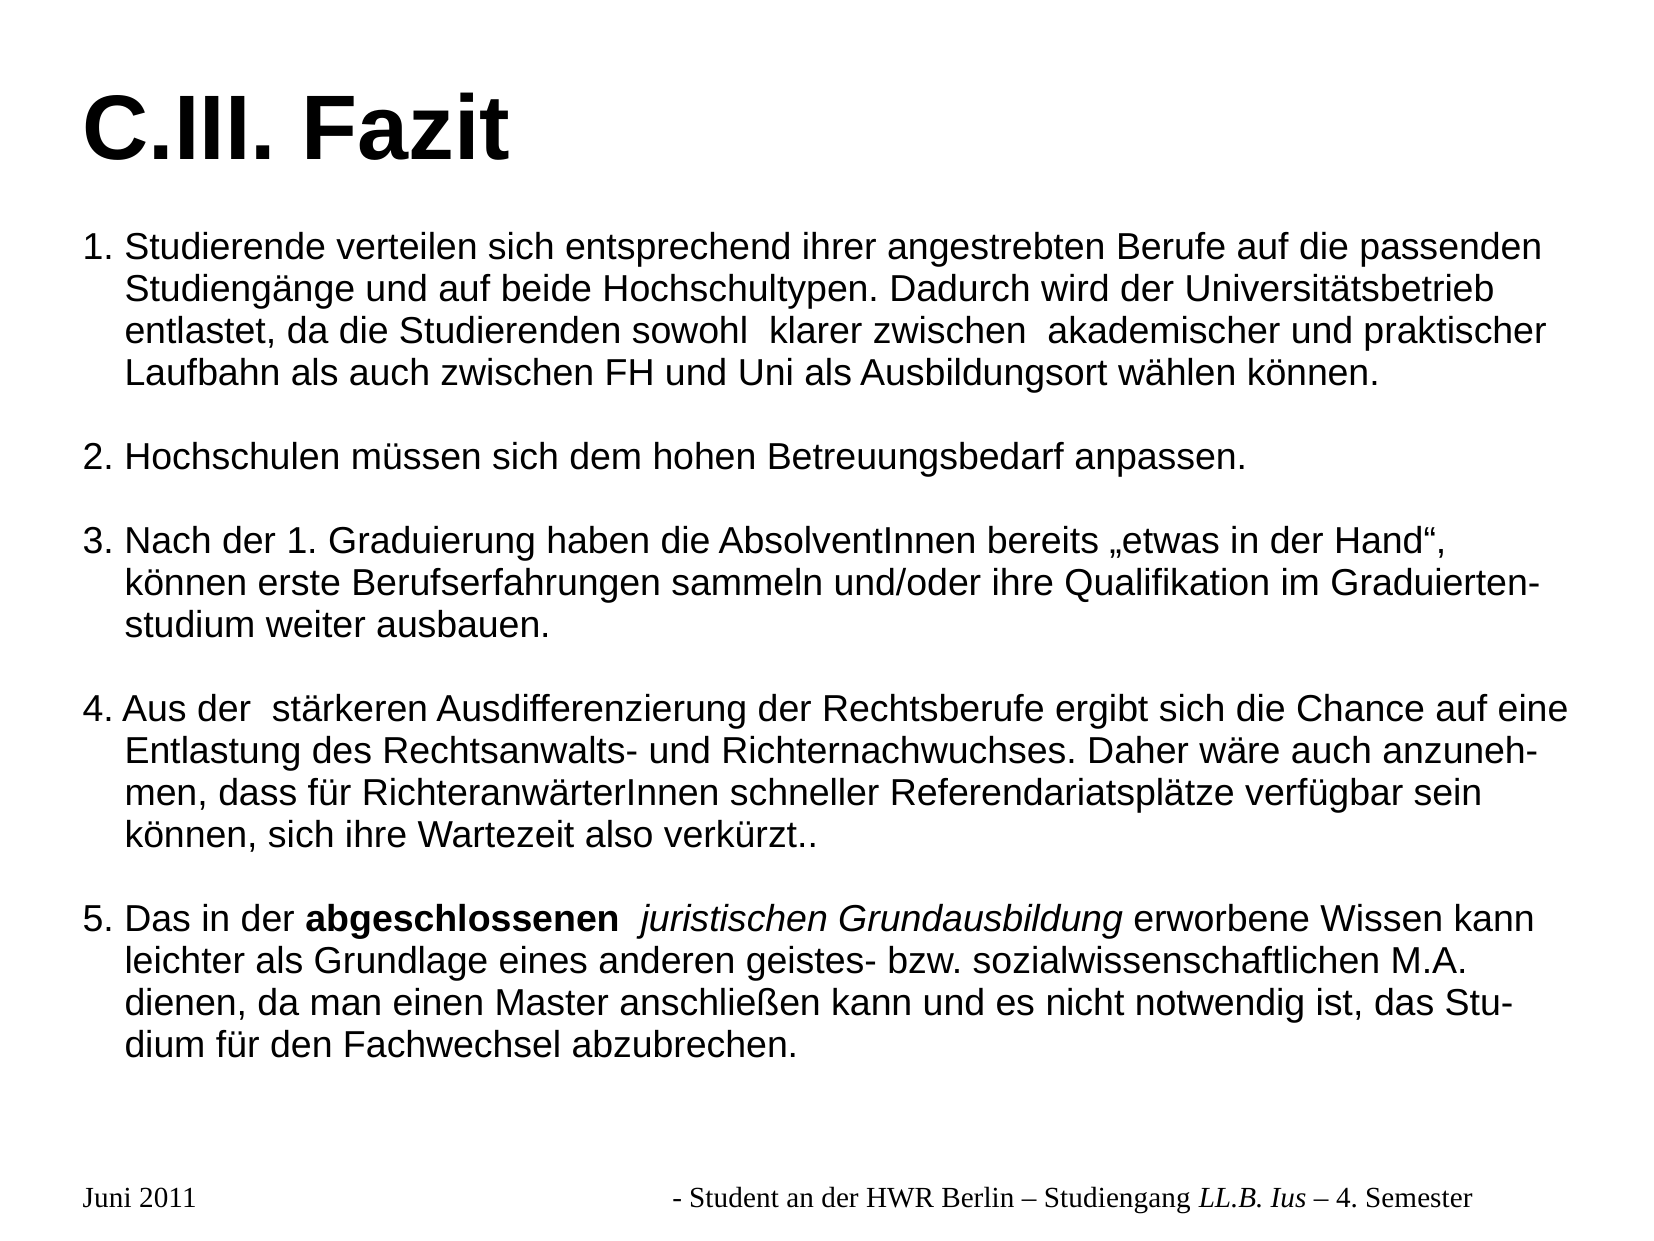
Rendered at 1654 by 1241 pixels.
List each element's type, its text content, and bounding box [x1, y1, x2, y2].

subtitle 1. Studierende verteilen sich entsprechend ihrer angestrebten Berufe auf die passenden Studiengänge und auf beide Hochschultypen. Dadurch wird der Universitätsbetrieb entlastet, da die Studierenden sowohl klarer zwischen akademischer und praktischer Laufbahn als auch zwischen FH und Uni als Ausbildungsort wählen können. 2. Hochschulen müssen sich dem hohen Betreuungsbedarf anpassen. 3. Nach der 1. Graduierung haben die AbsolventInnen bereits „etwas in der Hand“, können erste Berufserfahrungen sammeln und/oder ihre Qualifikation im Graduierten- studium weiter ausbauen. 4. Aus der stärkeren Ausdifferenzierung der Rechtsberufe ergibt sich die Chance auf eine Entlastung des Rechtsanwalts- und Richternachwuchses. Daher wäre auch anzuneh- men, dass für RichteranwärterInnen schneller Referendariatsplätze verfügbar sein können, sich ihre Wartezeit also verkürzt.. 5. Das in der abgeschlossenen juristischen Grundausbildung erworbene Wissen kann leichter als Grundlage eines anderen geistes- bzw. sozialwissenschaftlichen M.A. dienen, da man einen Master anschließen kann und es nicht notwendig ist, das Stu- dium für den Fachwechsel abzubrechen. [82, 225, 1571, 1066]
title C.III. Fazit [82, 49, 1571, 207]
